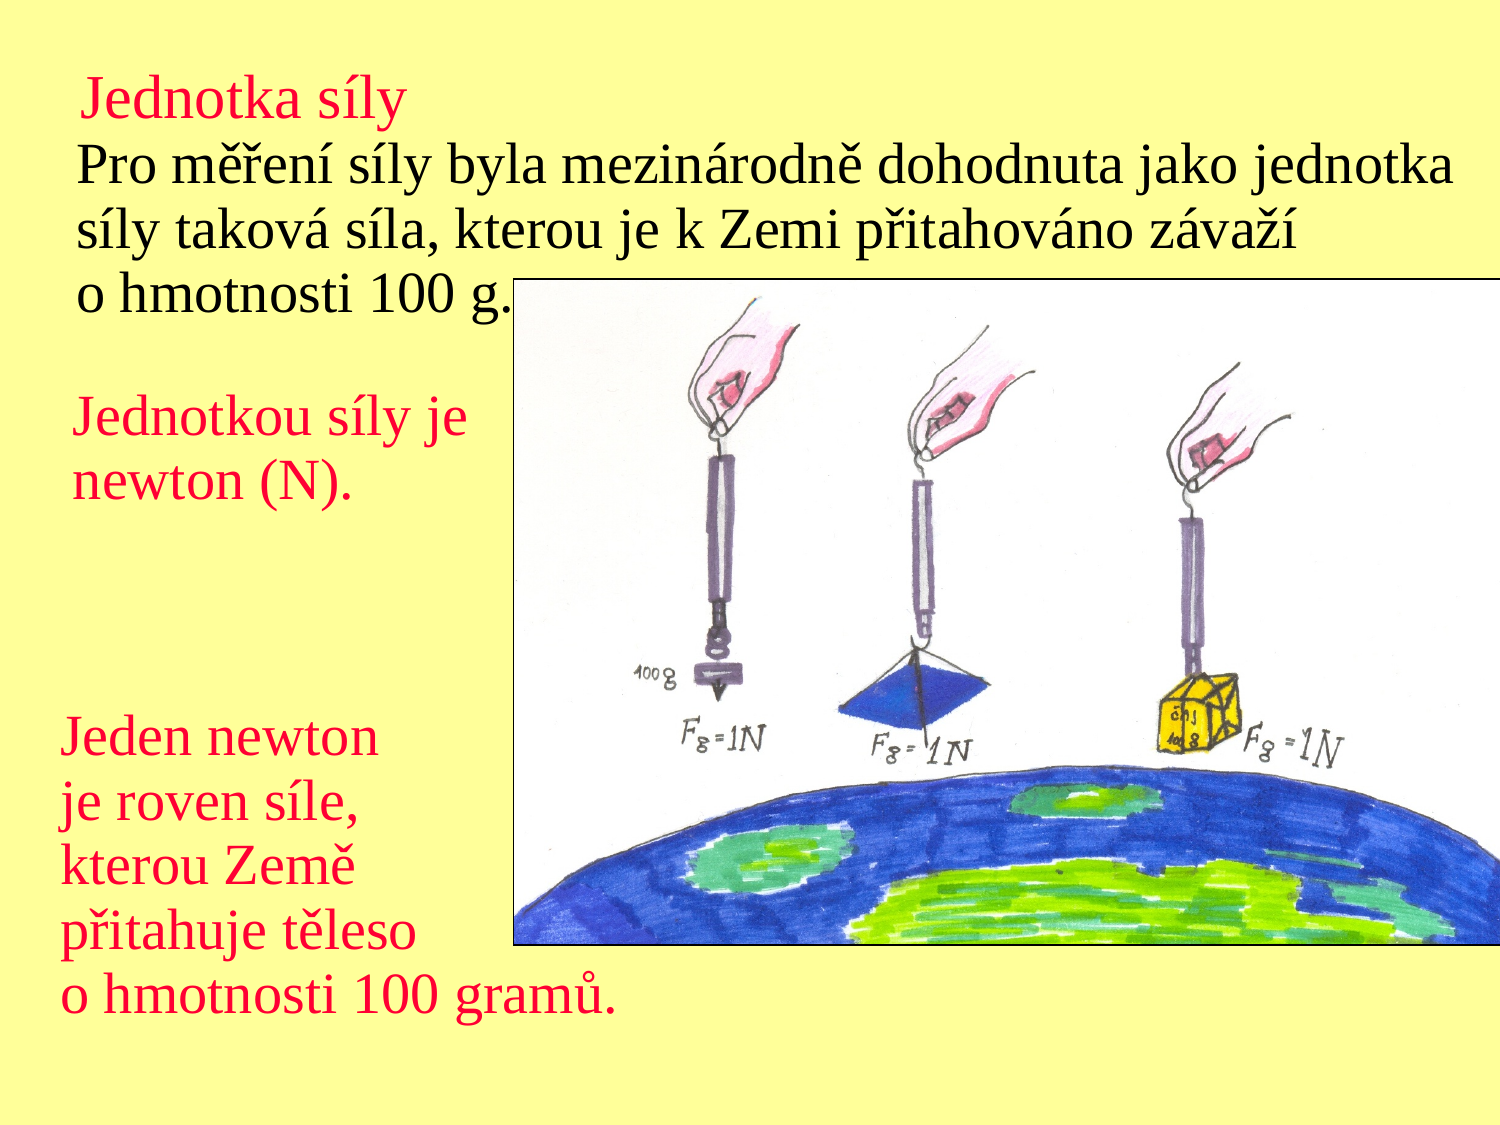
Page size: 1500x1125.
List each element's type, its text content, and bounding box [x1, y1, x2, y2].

text_box Pro měření síly byla mezinárodně dohodnuta jako jednotka síly taková síla, kterou je k Zemi přitahováno závaží o hmotnosti 100 g. [61, 124, 1500, 334]
text_box Jednotkou síly je newton (N). [58, 375, 499, 521]
picture [514, 279, 1500, 945]
text_box Jeden newton je roven síle, kterou Země přitahuje těleso o hmotnosti 100 gramů. [45, 696, 633, 1035]
text_box Jednotka síly [65, 54, 424, 124]
